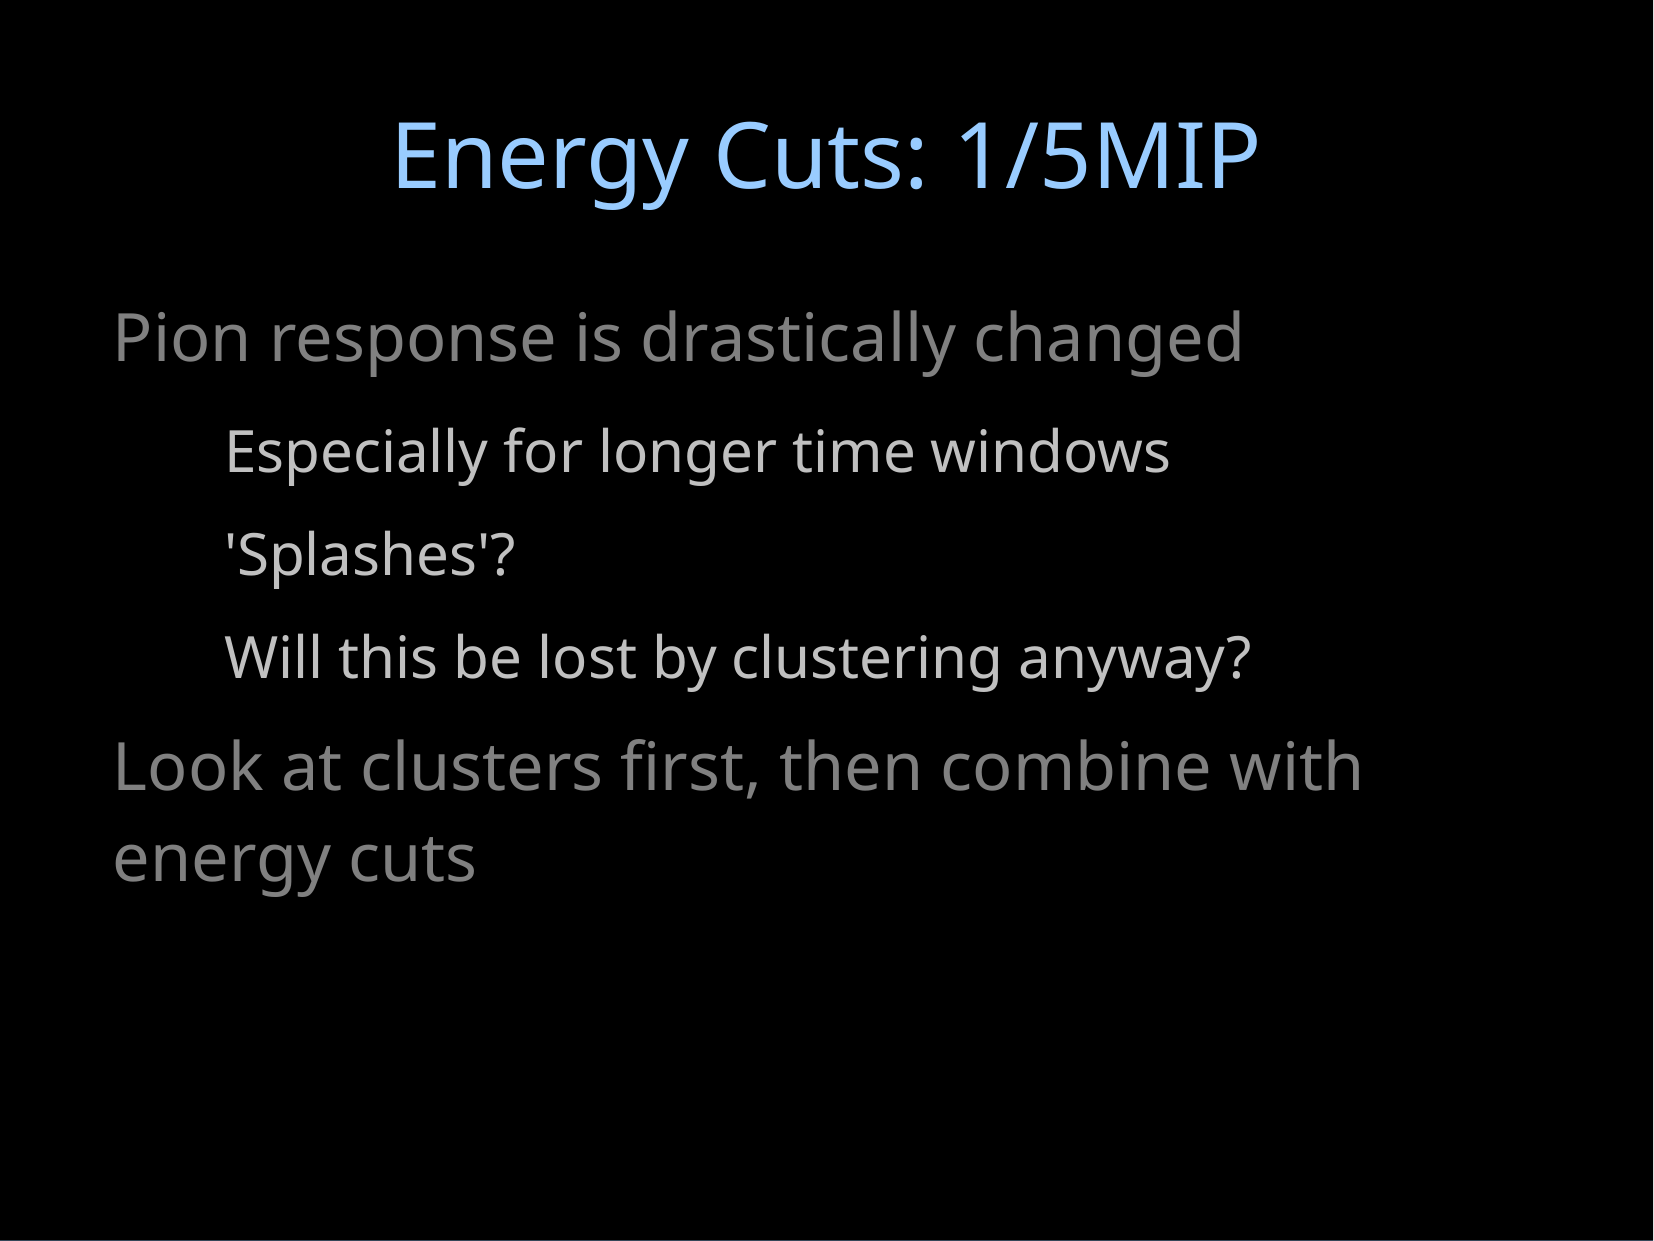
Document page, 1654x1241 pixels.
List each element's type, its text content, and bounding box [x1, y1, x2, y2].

list Pion response is drastically changed Especially for longer time windows 'Splashes'? Will this be lost by clustering anyway? Look at clusters first, then combine with energy cuts [82, 290, 1571, 1110]
title Energy Cuts: 1/5MIP [82, 49, 1571, 257]
